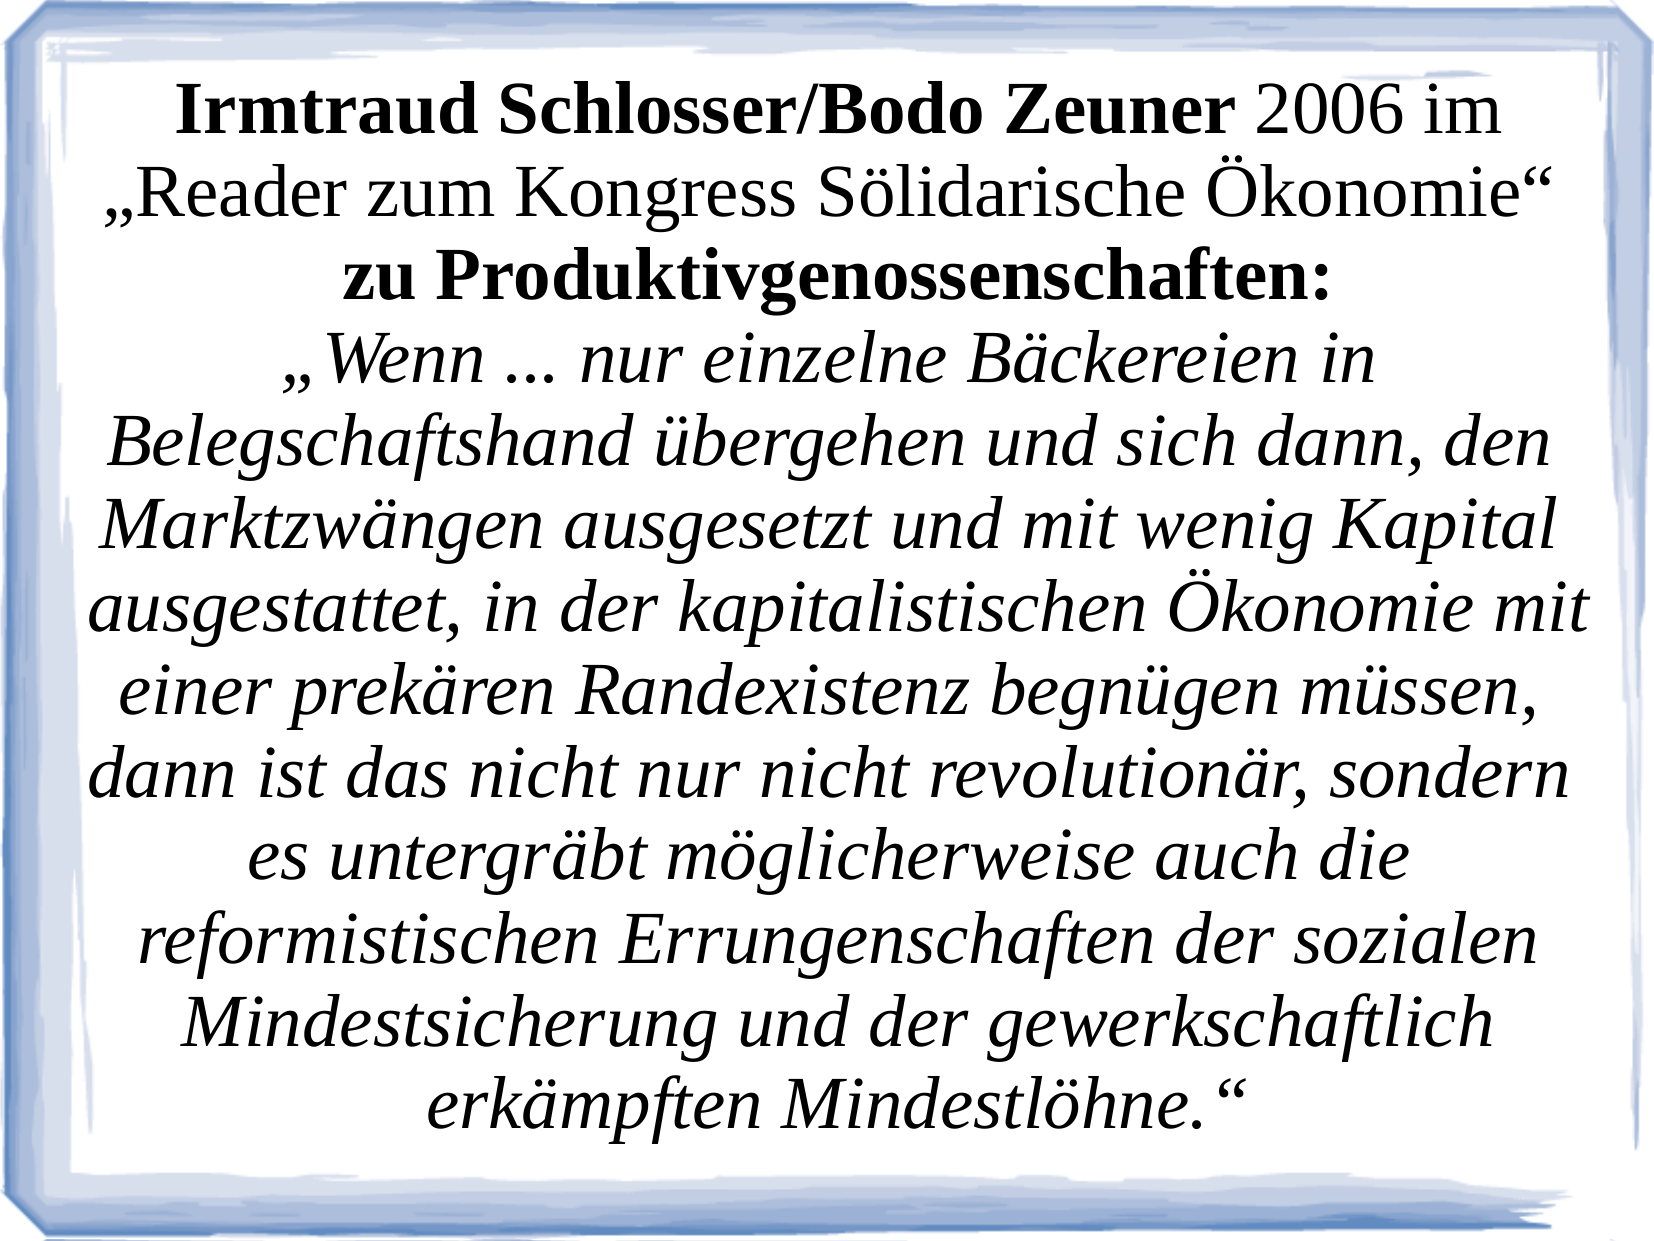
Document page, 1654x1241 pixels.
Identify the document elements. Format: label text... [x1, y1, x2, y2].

text_box Irmtraud Schlosser/Bodo Zeuner 2006 im „Reader zum Kongress Sölidarische Ökonomie“ zu Produktivgenossenschaften: „Wenn ... nur einzelne Bäckereien in Belegschaftshand übergehen und sich dann, den Marktzwängen ausgesetzt und mit wenig Kapital ausgestattet, in der kapitalistischen Ökonomie mit einer prekären Randexistenz begnügen müssen, dann ist das nicht nur nicht revolutionär, sondern es untergräbt möglicherweise auch die reformistischen Errungenschaften der sozialen Mindestsicherung und der gewerkschaftlich erkämpften Mindestlöhne.“ [64, 59, 1613, 1153]
picture [0, 0, 1654, 1241]
